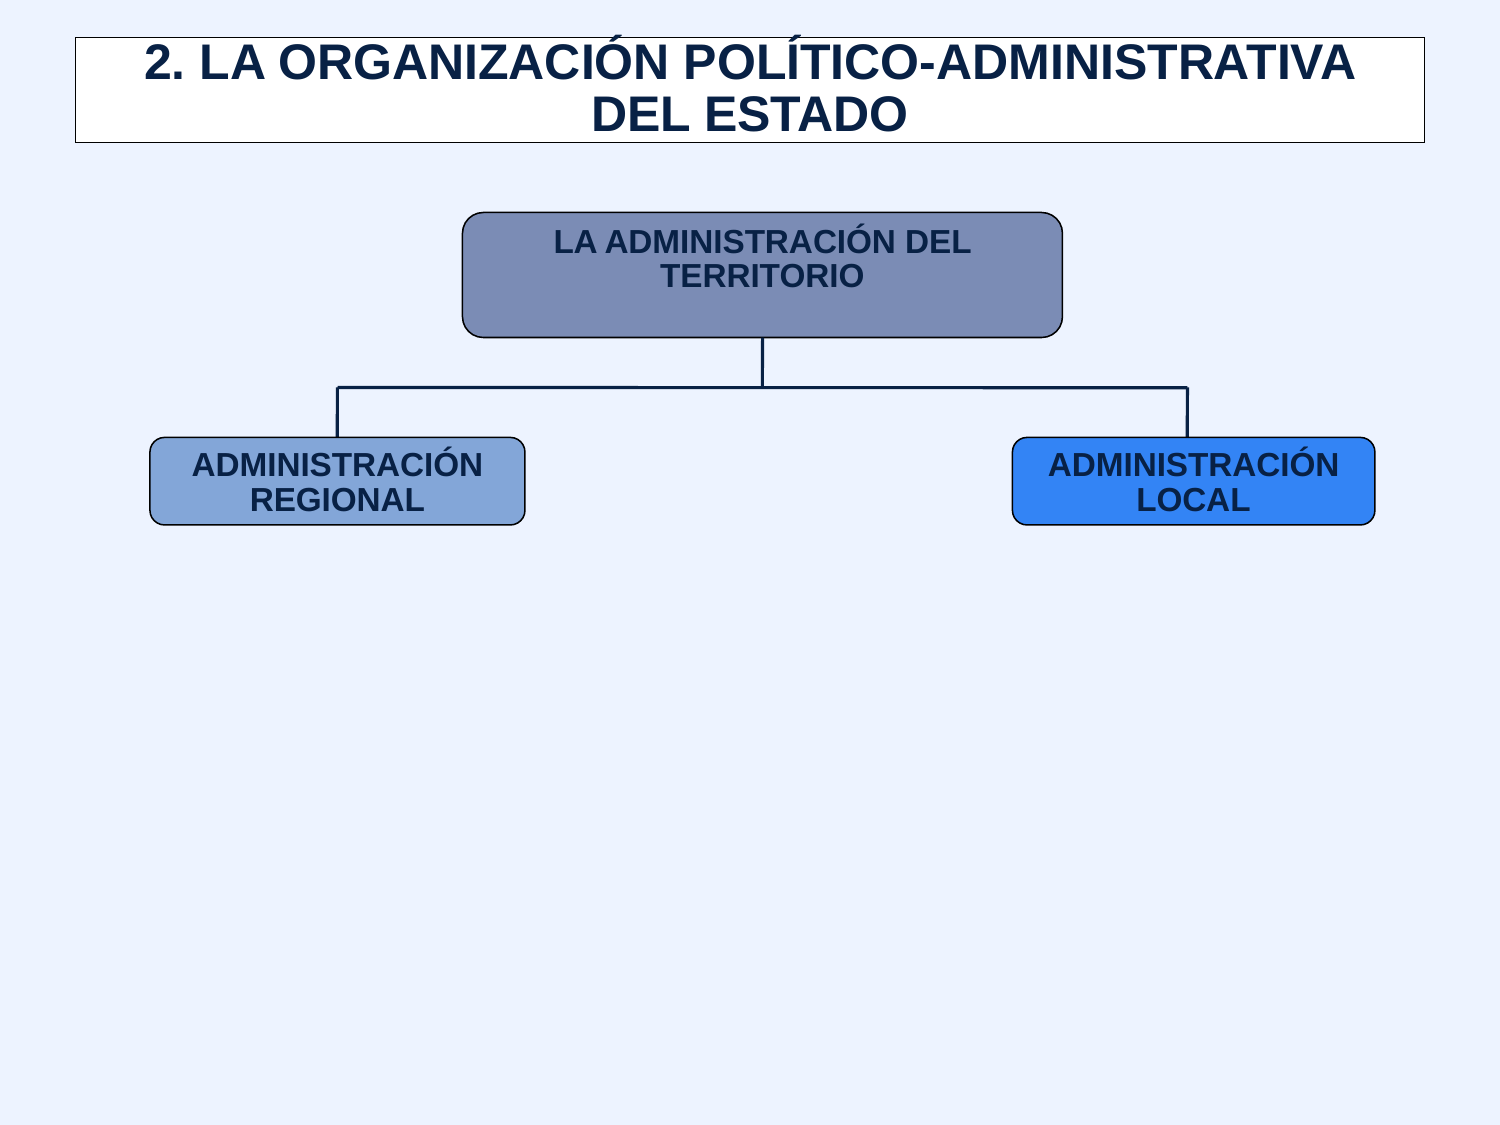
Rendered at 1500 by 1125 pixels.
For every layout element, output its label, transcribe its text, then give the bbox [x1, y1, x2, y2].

title 2. LA ORGANIZACIÓN POLÍTICO-ADMINISTRATIVA DEL ESTADO [75, 37, 1425, 143]
text_box ADMINISTRACIÓN REGIONAL [149, 437, 525, 525]
text_box ADMINISTRACIÓN LOCAL [1012, 437, 1375, 525]
text_box LA ADMINISTRACIÓN DEL TERRITORIO [462, 212, 1063, 338]
